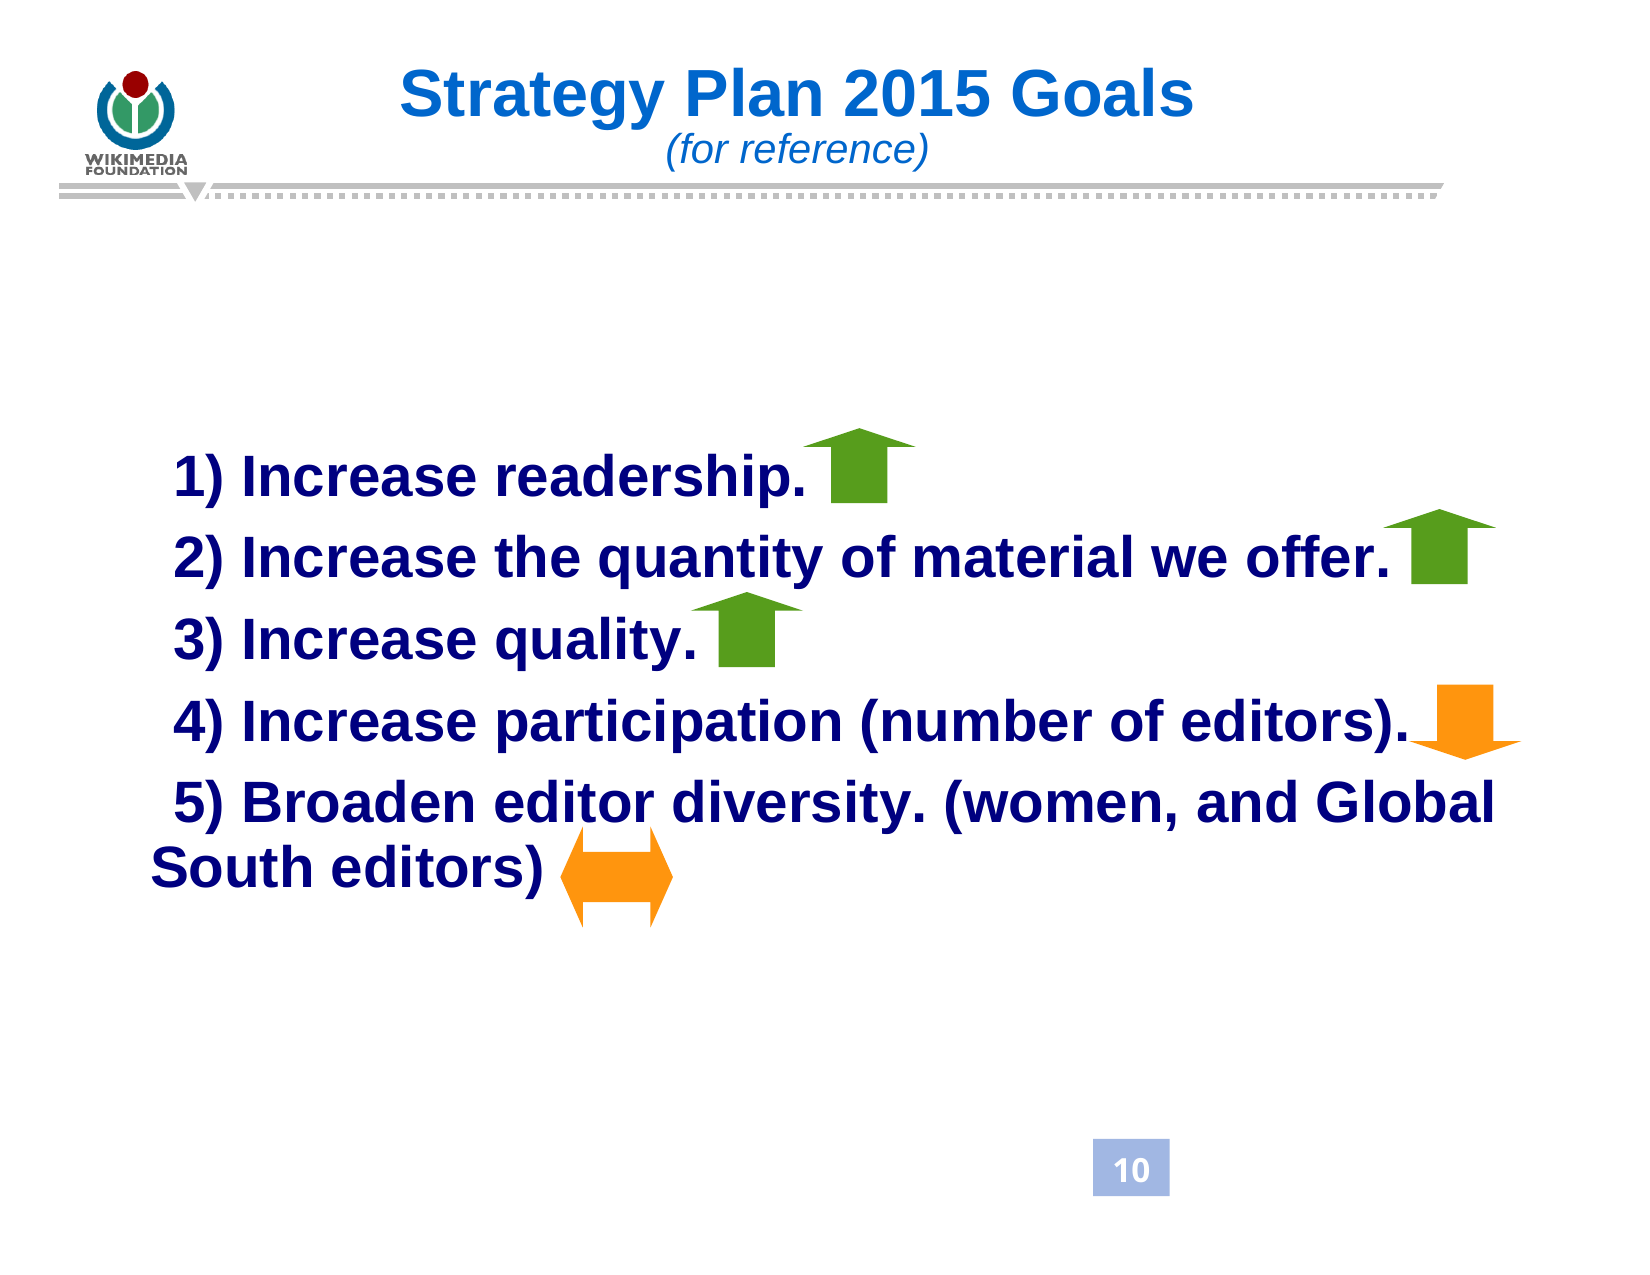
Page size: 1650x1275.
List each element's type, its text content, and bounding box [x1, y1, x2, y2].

text_box [178, 179, 213, 209]
text_box [560, 826, 673, 928]
text_box [803, 428, 916, 504]
text_box Strategy Plan 2015 Goals (for reference) [210, 58, 1385, 176]
text_box [1408, 684, 1522, 760]
text_box [1383, 509, 1496, 585]
text_box 1) Increase readership. 2) Increase the quantity of material we offer. 3) Increase quality. 4) Increase participation (number of editors). 5) Broaden editor diversity. (women, and Global South editors) [106, 436, 1580, 1025]
text_box [690, 592, 804, 668]
